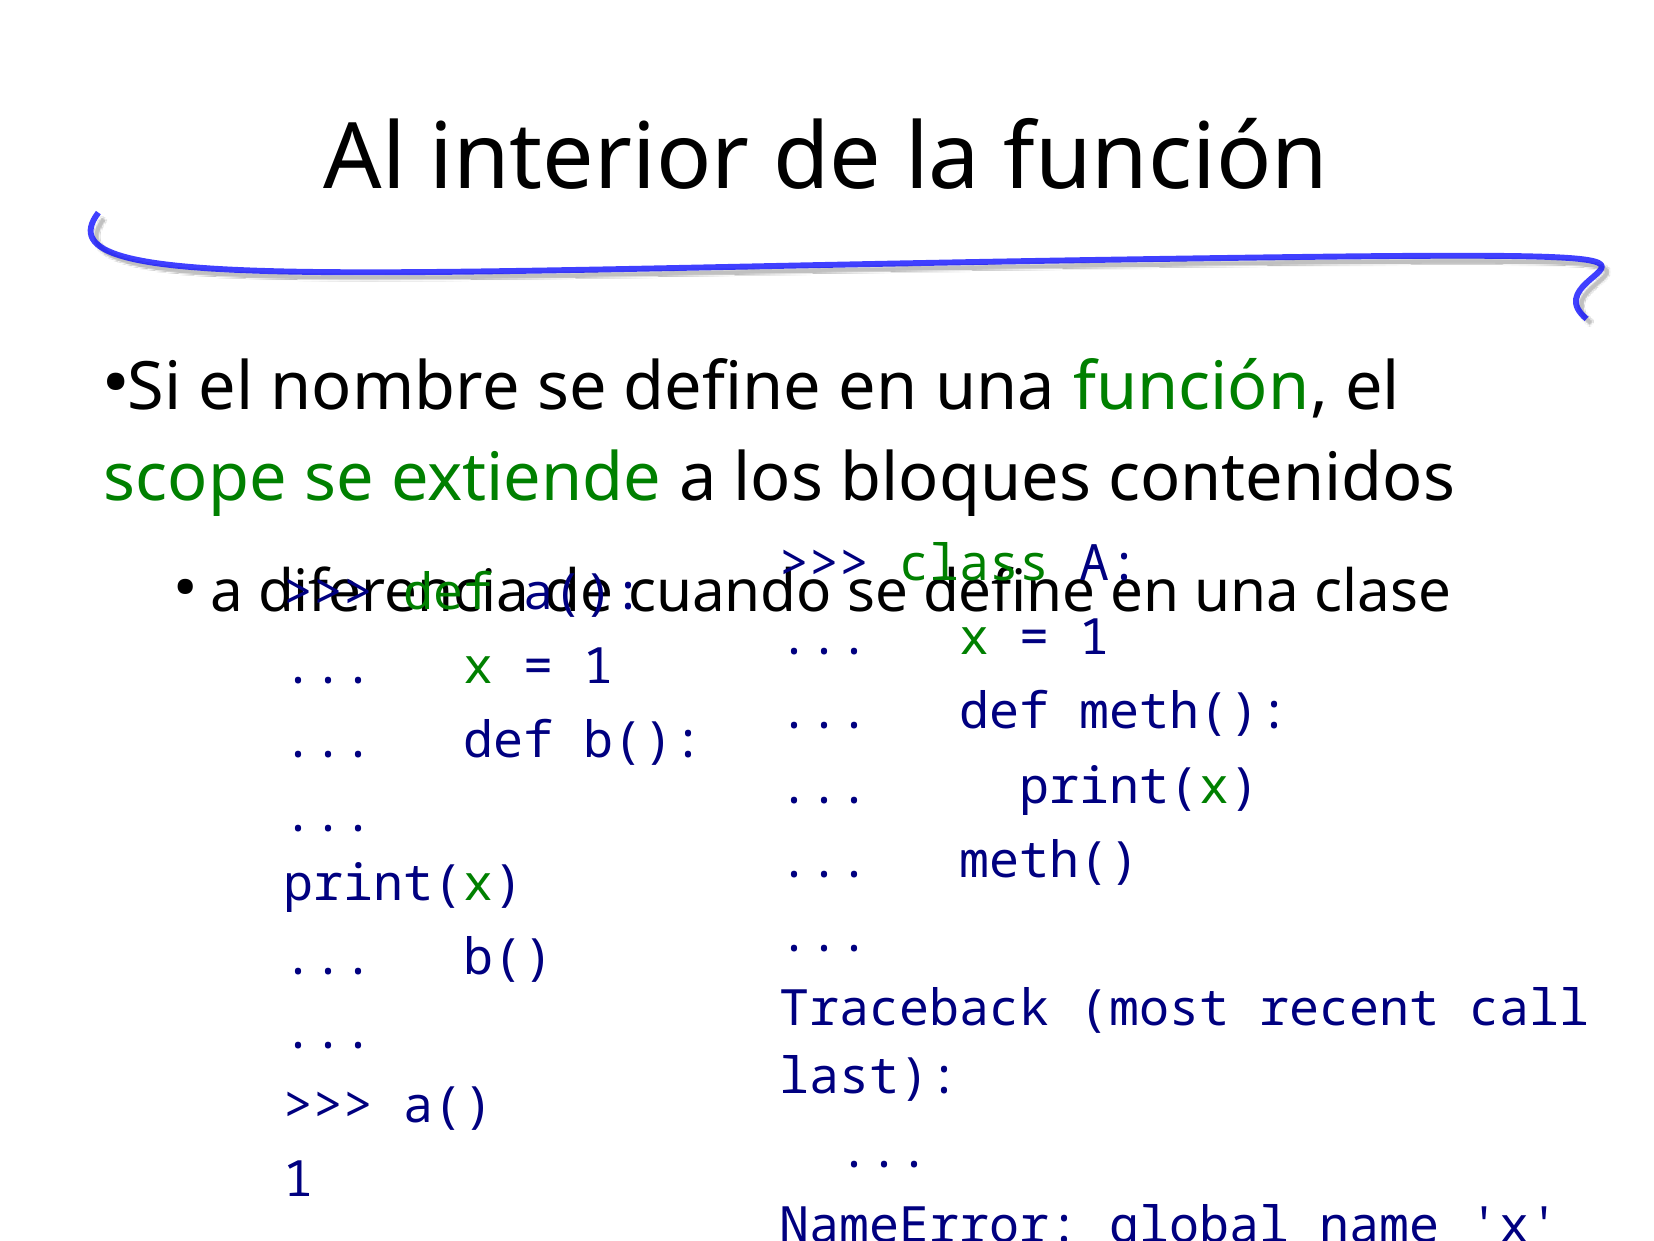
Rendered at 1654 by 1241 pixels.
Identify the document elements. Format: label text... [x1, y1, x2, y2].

subtitle Si el nombre se define en una función, el scope se extiende a los bloques contenidos a diferencia de cuando se define en una clase [103, 336, 1560, 739]
text_box >>> class A: ... x = 1 ... def meth(): ... print(x) ... meth() ... Traceback (most recent call last): ... NameError: global name 'x' is not defined [708, 661, 1630, 1241]
text_box >>> def a(): ... x = 1 ... def b(): ... print(x) ... b() ... >>> a() 1 [212, 662, 708, 1105]
title Al interior de la función [82, 49, 1571, 257]
